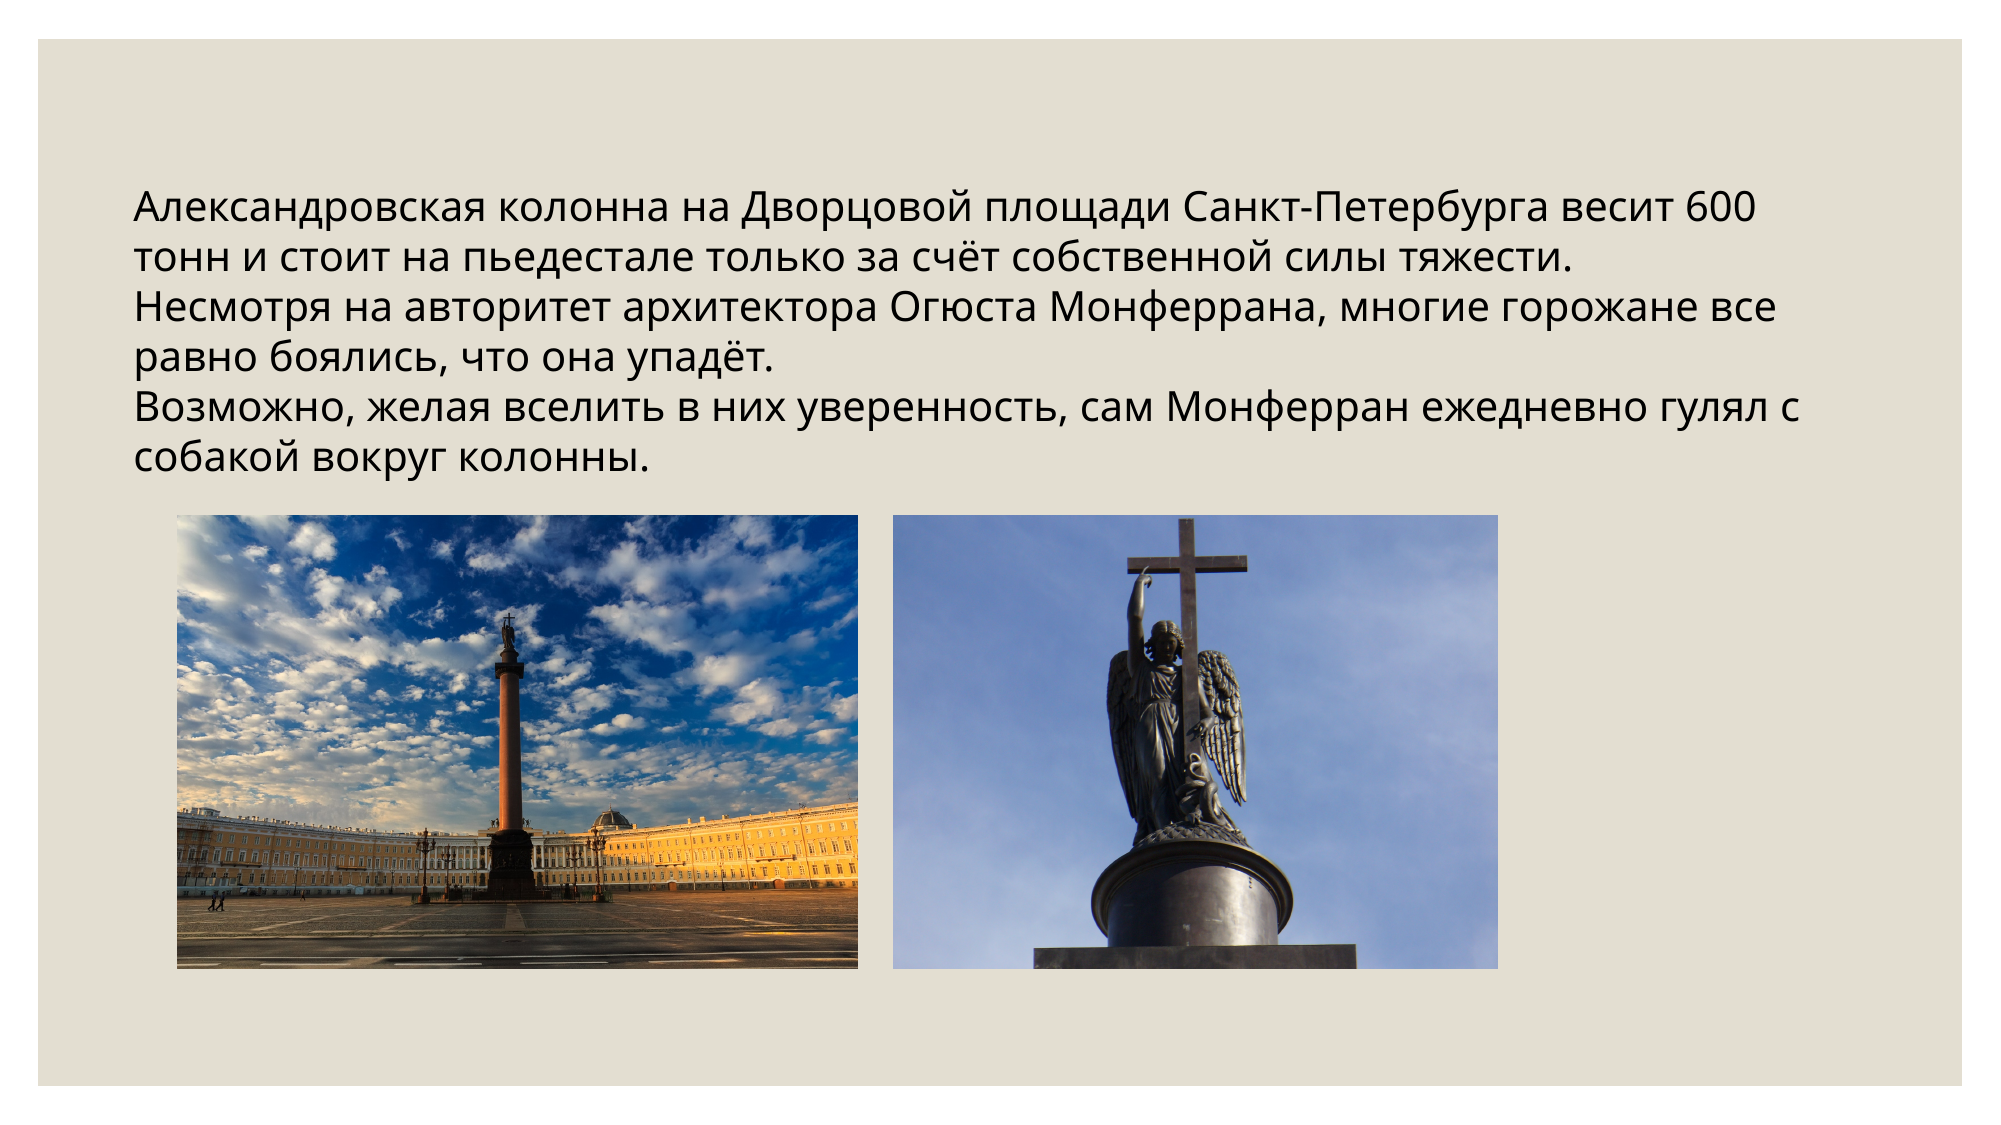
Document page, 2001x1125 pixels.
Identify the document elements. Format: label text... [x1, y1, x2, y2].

picture [893, 515, 1498, 969]
list Александровская колонна на Дворцовой площади Санкт-Петербурга весит 600 тонн и стоит на пьедестале только за счёт собственной силы тяжести. Несмотря на авторитет архитектора Огюста Монферрана, многие горожане все равно боялись, что она упадёт. Возможно, желая вселить в них уверенность, сам Монферран ежедневно гулял с собакой вокруг колонны. [118, 171, 1817, 569]
picture [177, 515, 858, 969]
